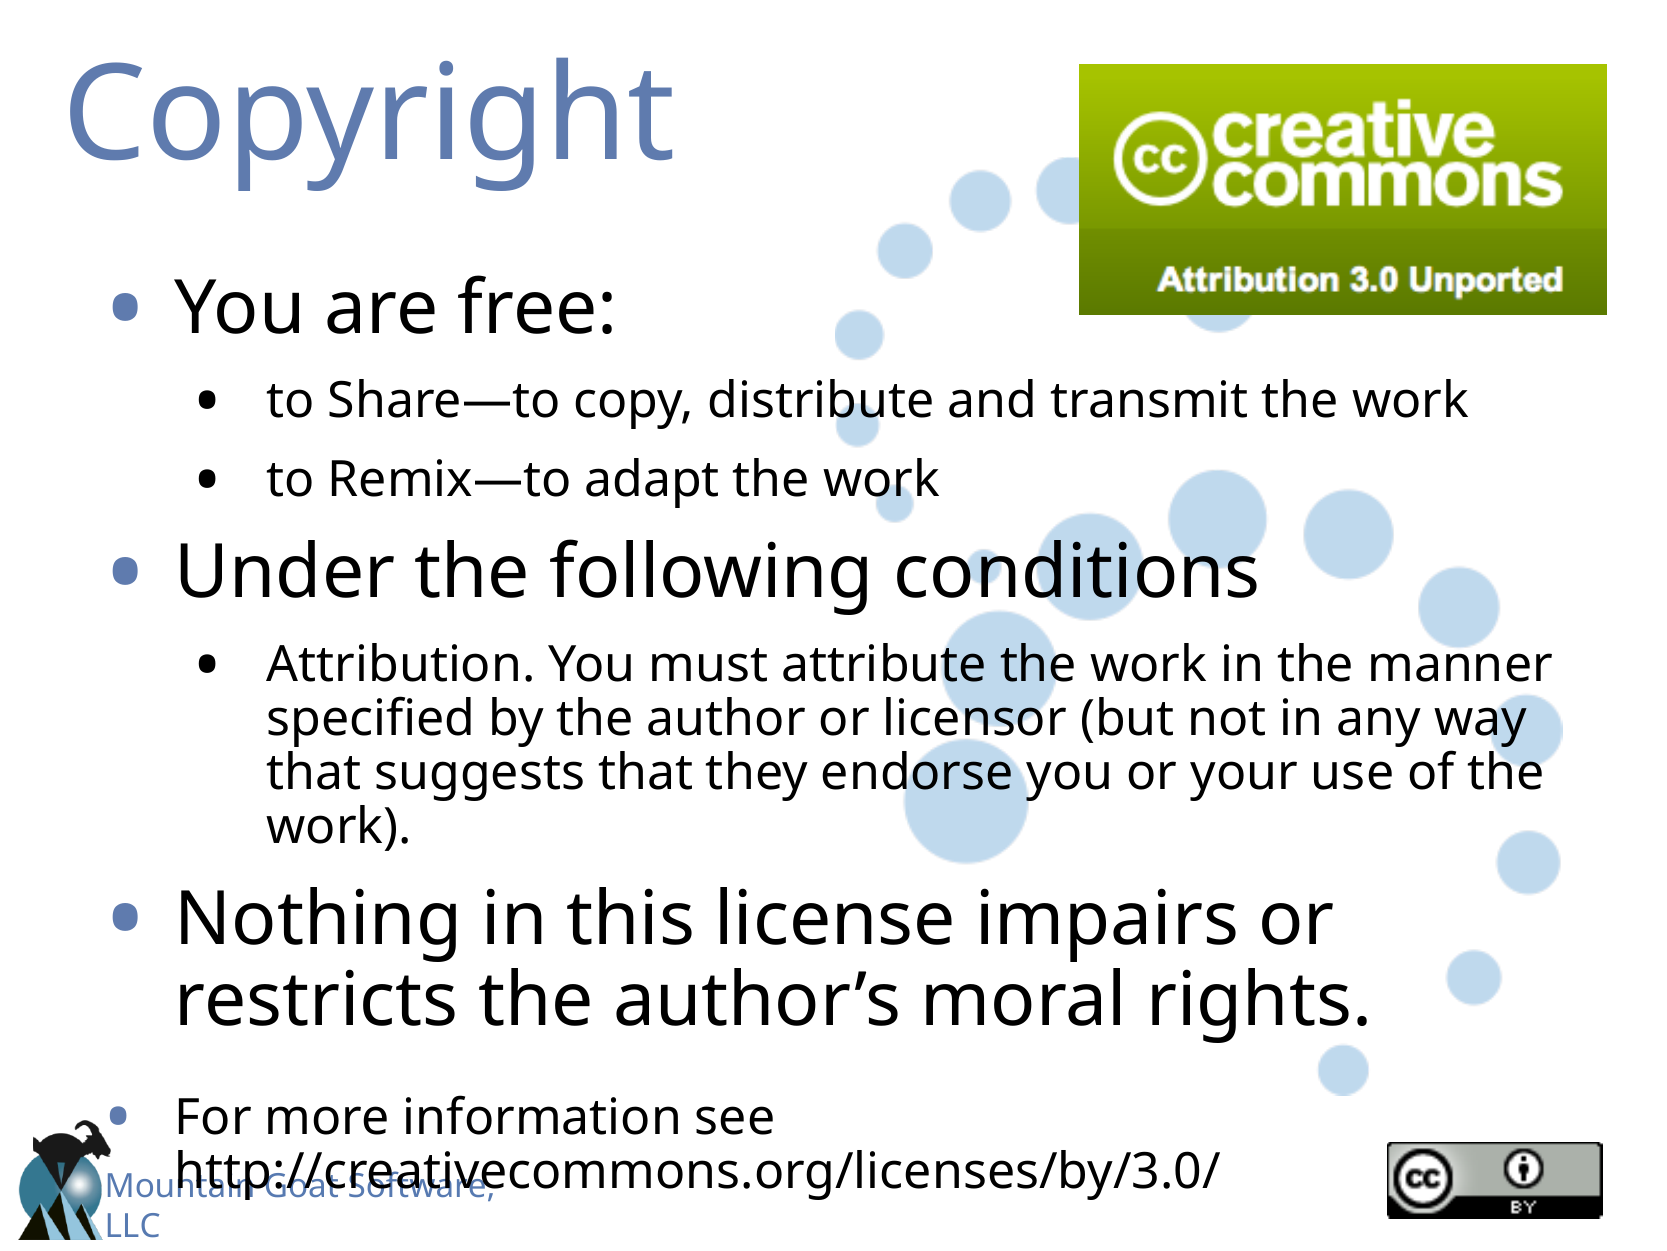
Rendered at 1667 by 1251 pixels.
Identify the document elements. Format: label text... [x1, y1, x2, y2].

title Copyright [56, 18, 1609, 194]
list You are free: to Share―to copy, distribute and transmit the work to Remix―to adapt the work Under the following conditions Attribution. You must attribute the work in the manner specified by the author or licensor (but not in any way that suggests that they endorse you or your use of the work). Nothing in this license impairs or restricts the author’s moral rights. For more information see http://creativecommons.org/licenses/by/3.0/ [56, 262, 1609, 1247]
picture [18, 1120, 56, 1240]
picture [835, 64, 1607, 315]
